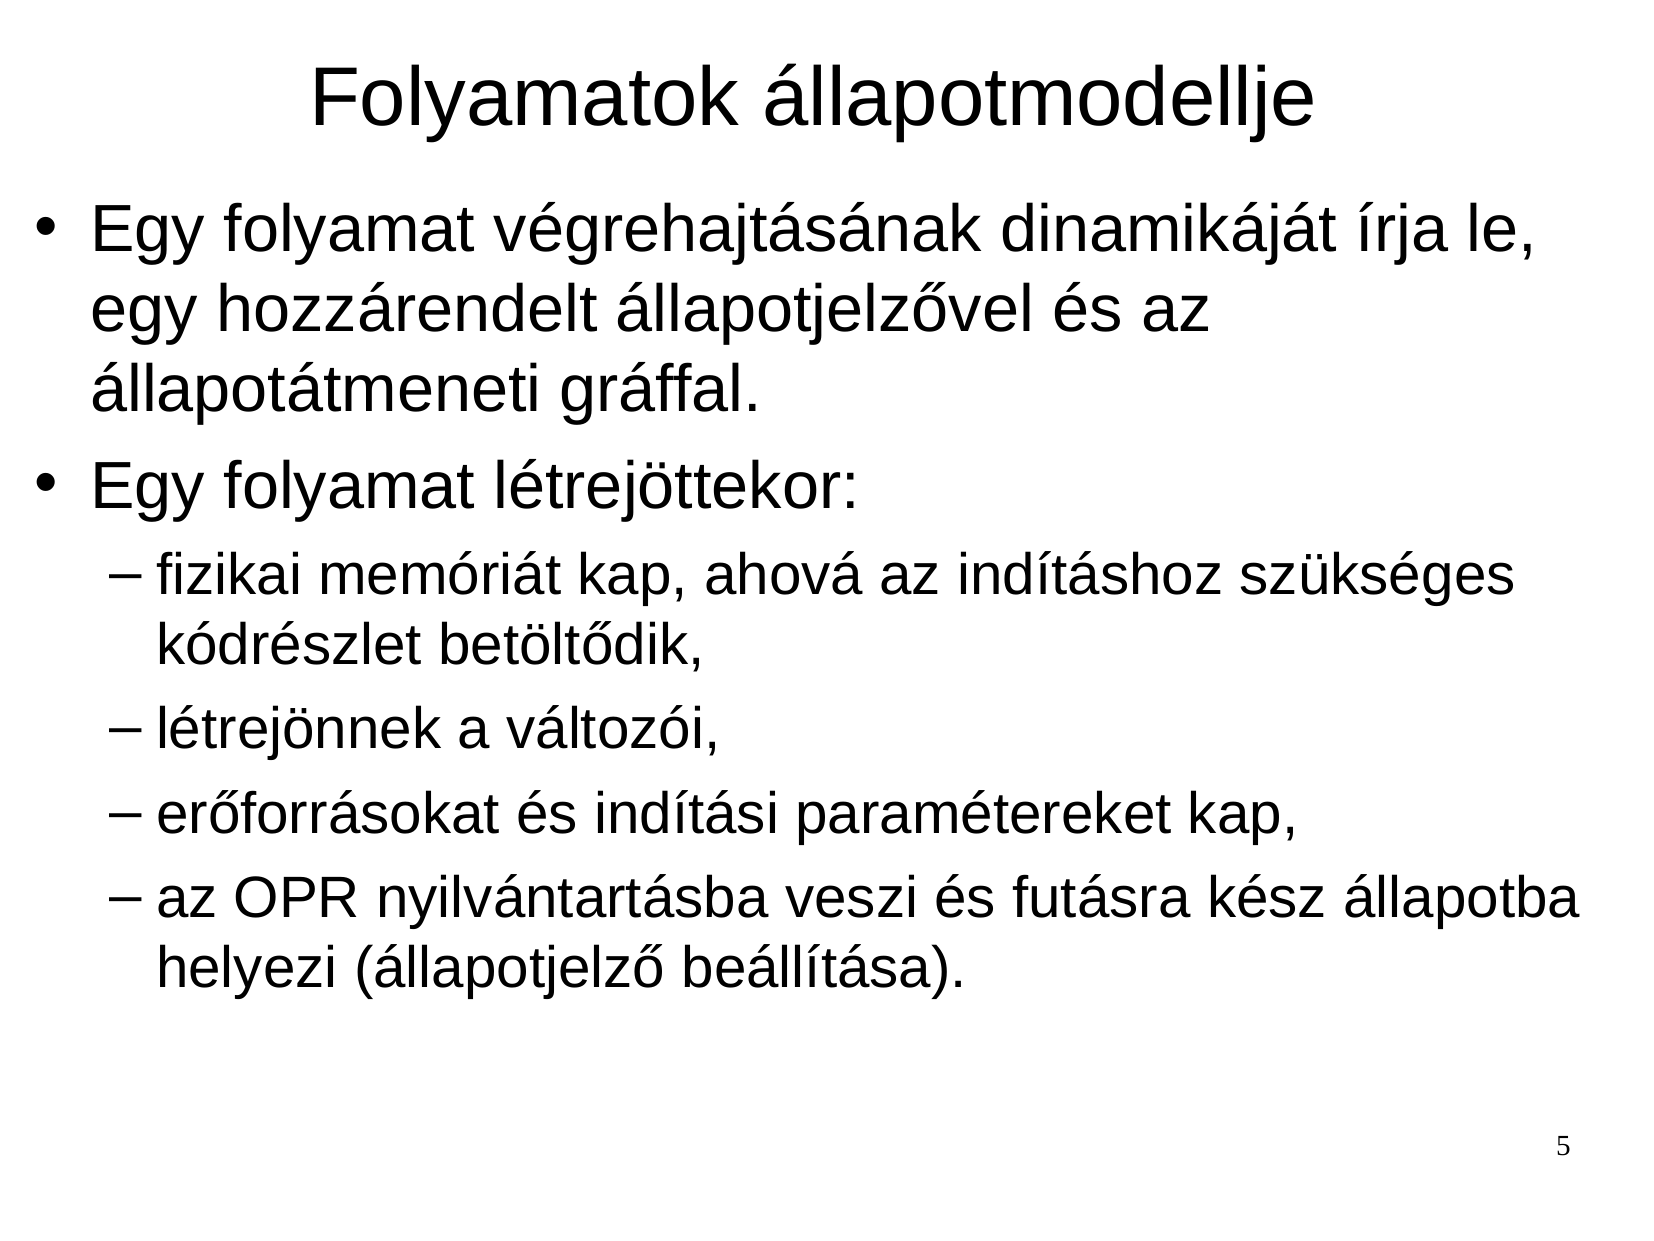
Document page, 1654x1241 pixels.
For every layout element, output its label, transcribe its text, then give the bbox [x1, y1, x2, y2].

title Folyamatok állapotmodellje [136, 20, 1491, 165]
list Egy folyamat végrehajtásának dinamikáját írja le, egy hozzárendelt állapotjelzővel és az állapotátmeneti gráffal. Egy folyamat létrejöttekor: fizikai memóriát kap, ahová az indításhoz szükséges kódrészlet betöltődik, létrejönnek a változói, erőforrásokat és indítási paramétereket kap, az OPR nyilvántartásba veszi és futásra kész állapotba helyezi (állapotjelző beállítása). [19, 177, 1622, 1220]
